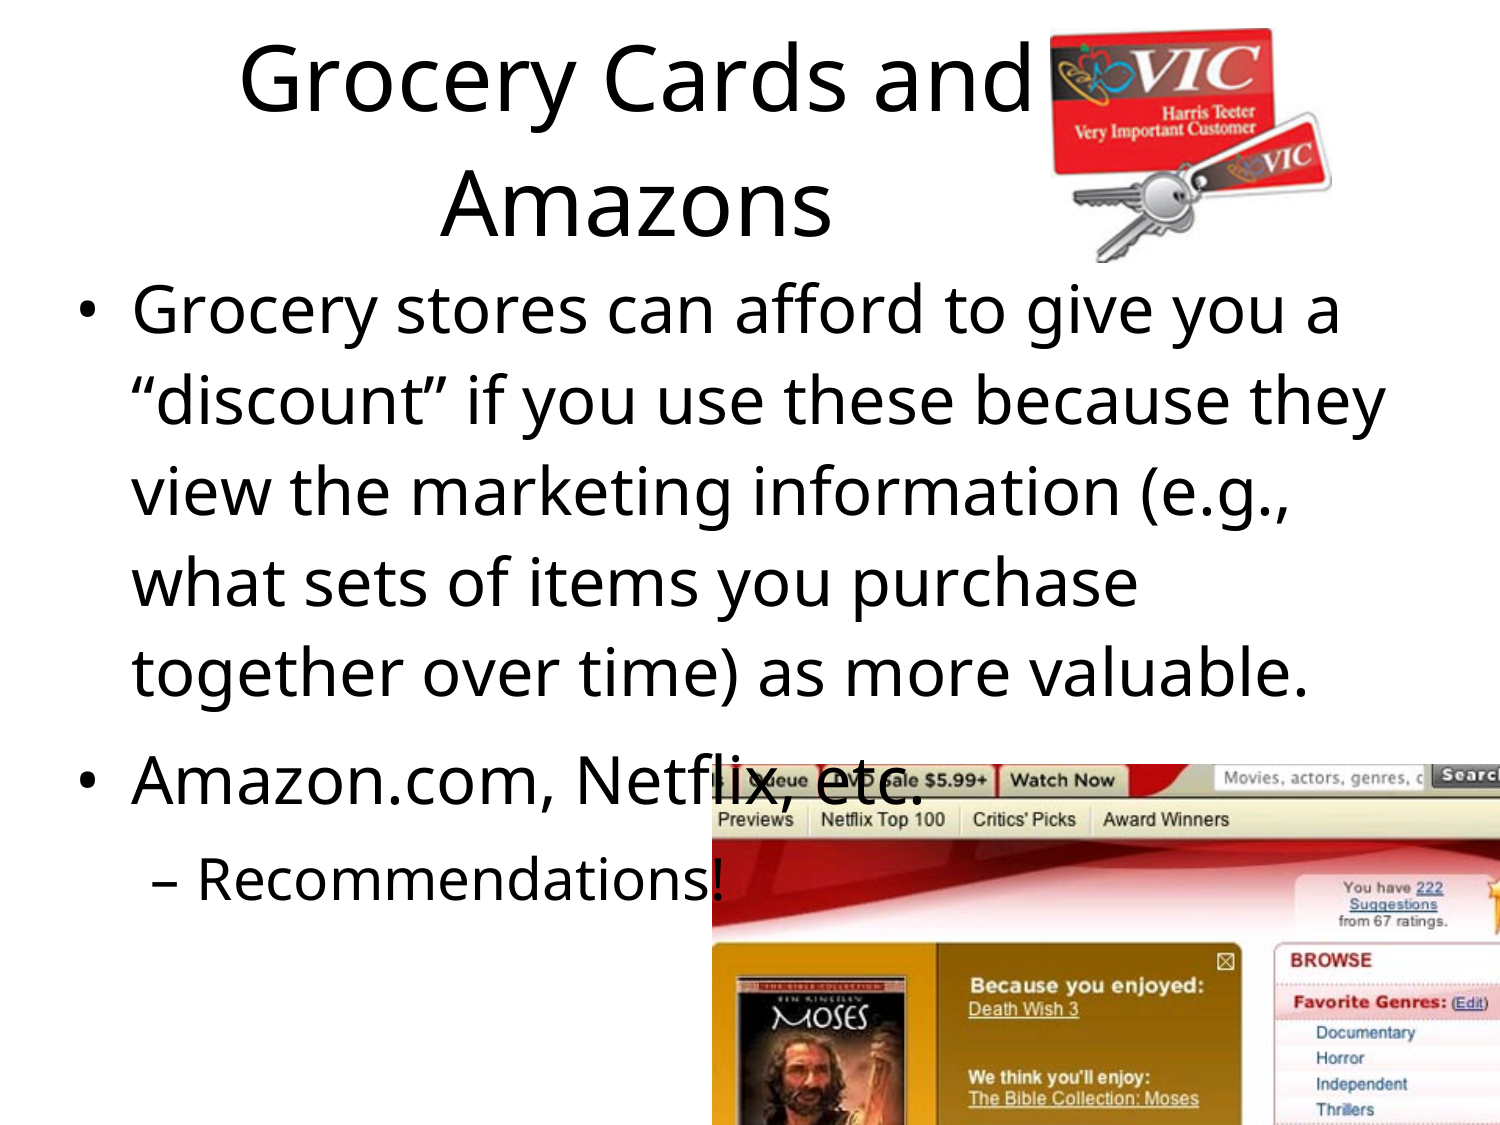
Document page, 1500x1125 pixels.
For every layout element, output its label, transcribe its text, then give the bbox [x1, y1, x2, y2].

picture [712, 764, 1500, 1125]
title Grocery Cards and Amazons [75, 28, 1050, 250]
list Grocery stores can afford to give you a “discount” if you use these because they view the marketing information (e.g., what sets of items you purchase together over time) as more valuable. Amazon.com, Netflix, etc. Recommendations! [75, 262, 1426, 991]
picture [1050, 28, 1332, 263]
